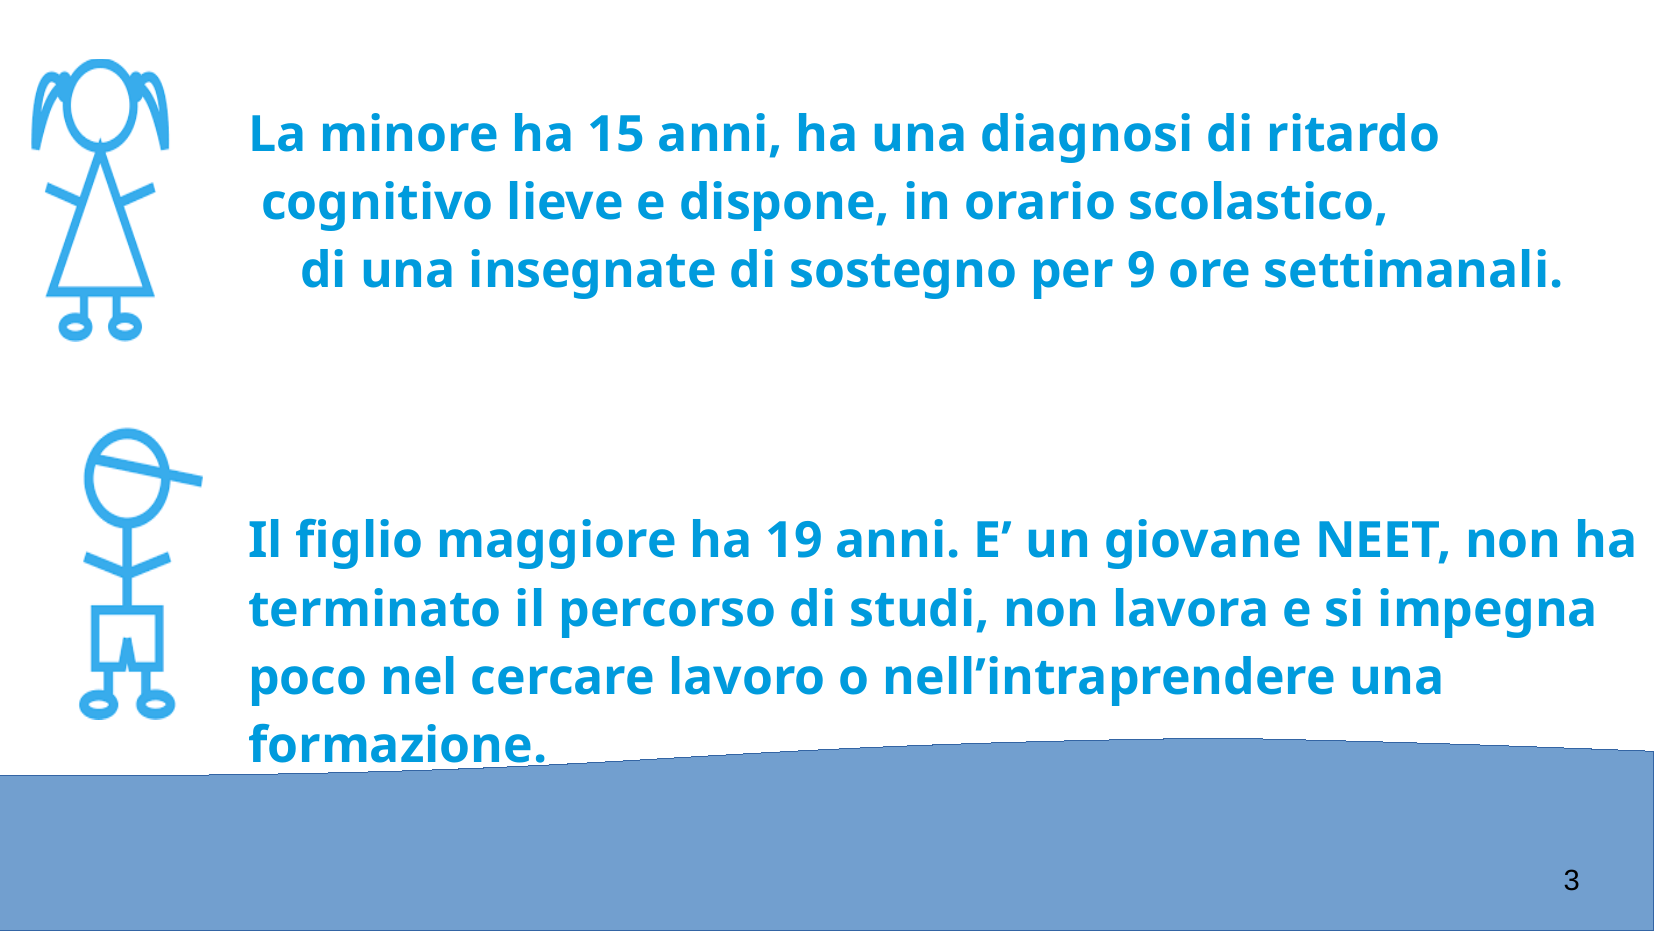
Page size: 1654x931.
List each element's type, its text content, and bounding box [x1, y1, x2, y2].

list La minore ha 15 anni, ha una diagnosi di ritardo cognitivo lieve e dispone, in orario scolastico, di una insegnate di sostegno per 9 ore settimanali. Il figlio maggiore ha 19 anni. E’ un giovane NEET, non ha terminato il percorso di studi, non lavora e si impegna poco nel cercare lavoro o nell’intraprendere una formazione. [177, 98, 1654, 709]
picture [29, 420, 207, 720]
picture [29, 59, 207, 342]
